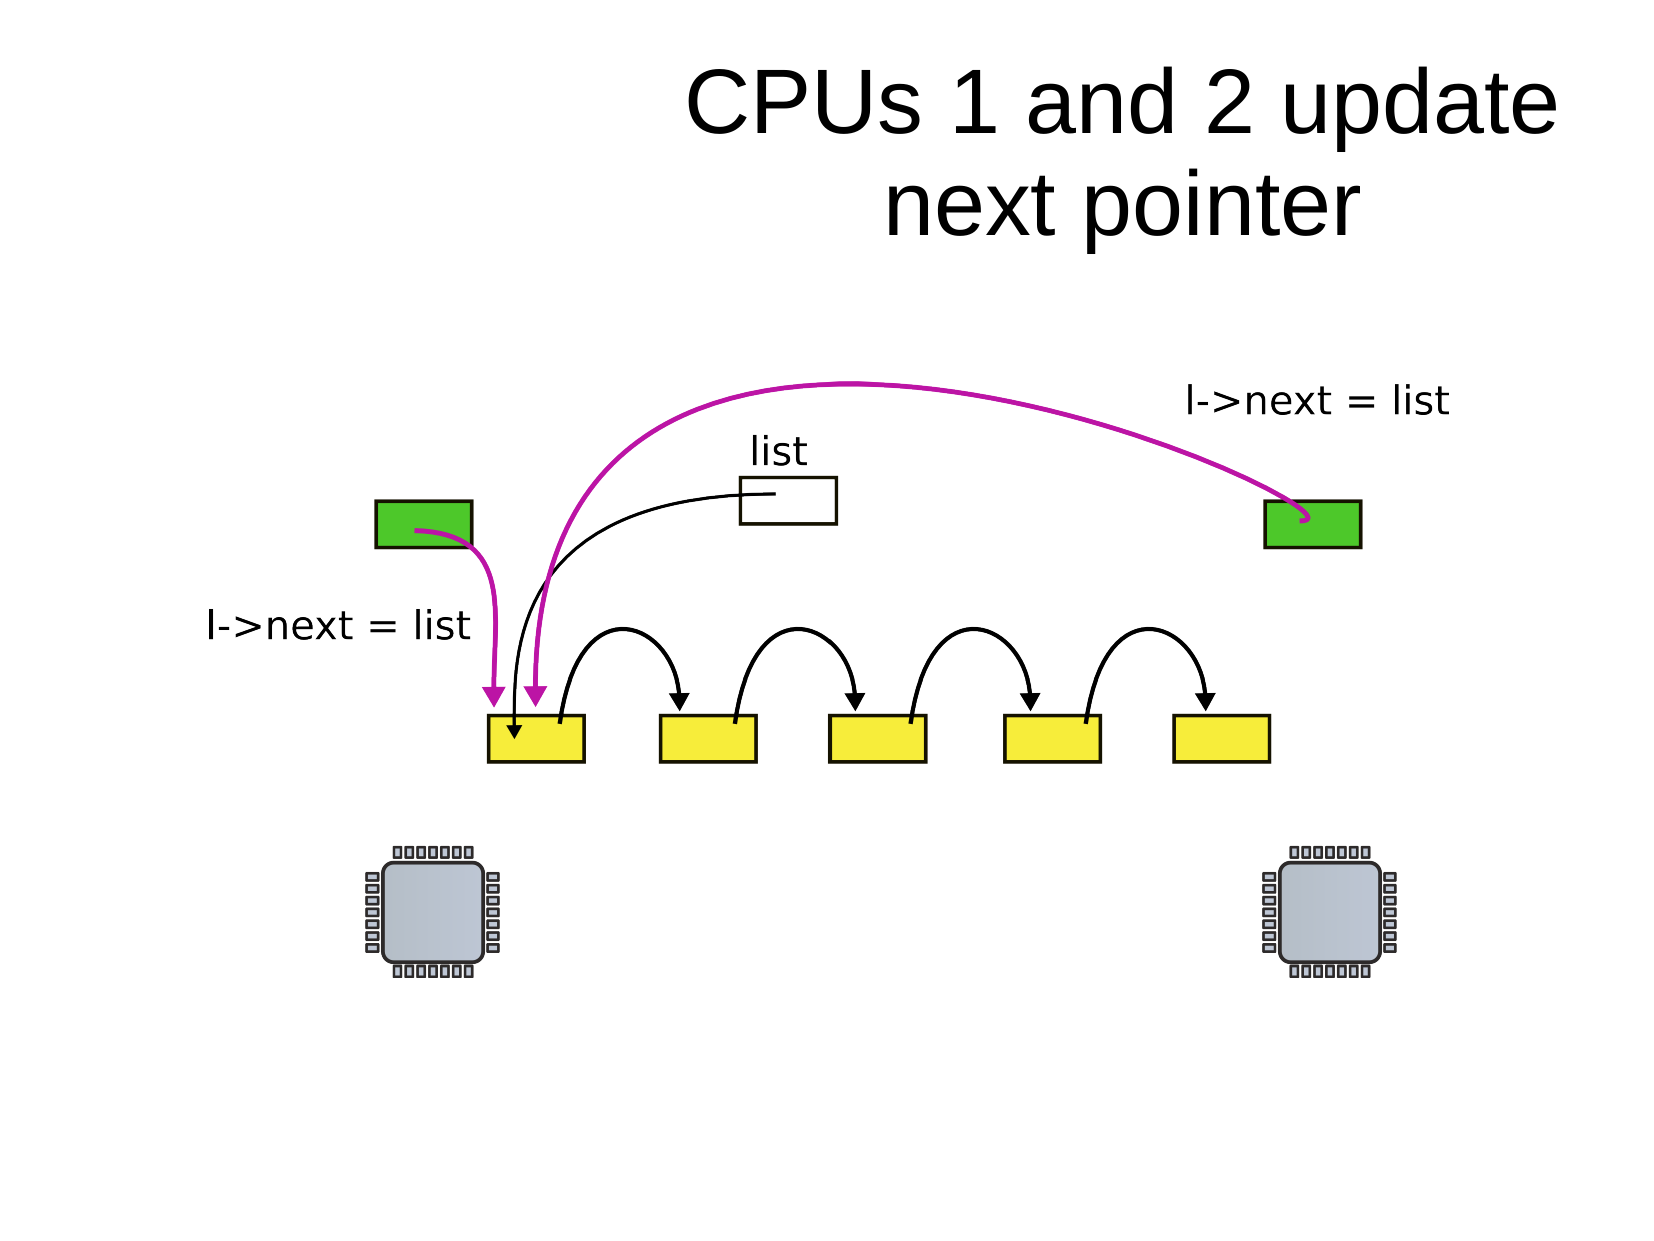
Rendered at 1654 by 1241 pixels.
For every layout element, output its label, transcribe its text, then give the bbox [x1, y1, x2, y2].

title CPUs 1 and 2 update next pointer [675, 49, 1571, 257]
picture [209, 381, 1449, 978]
